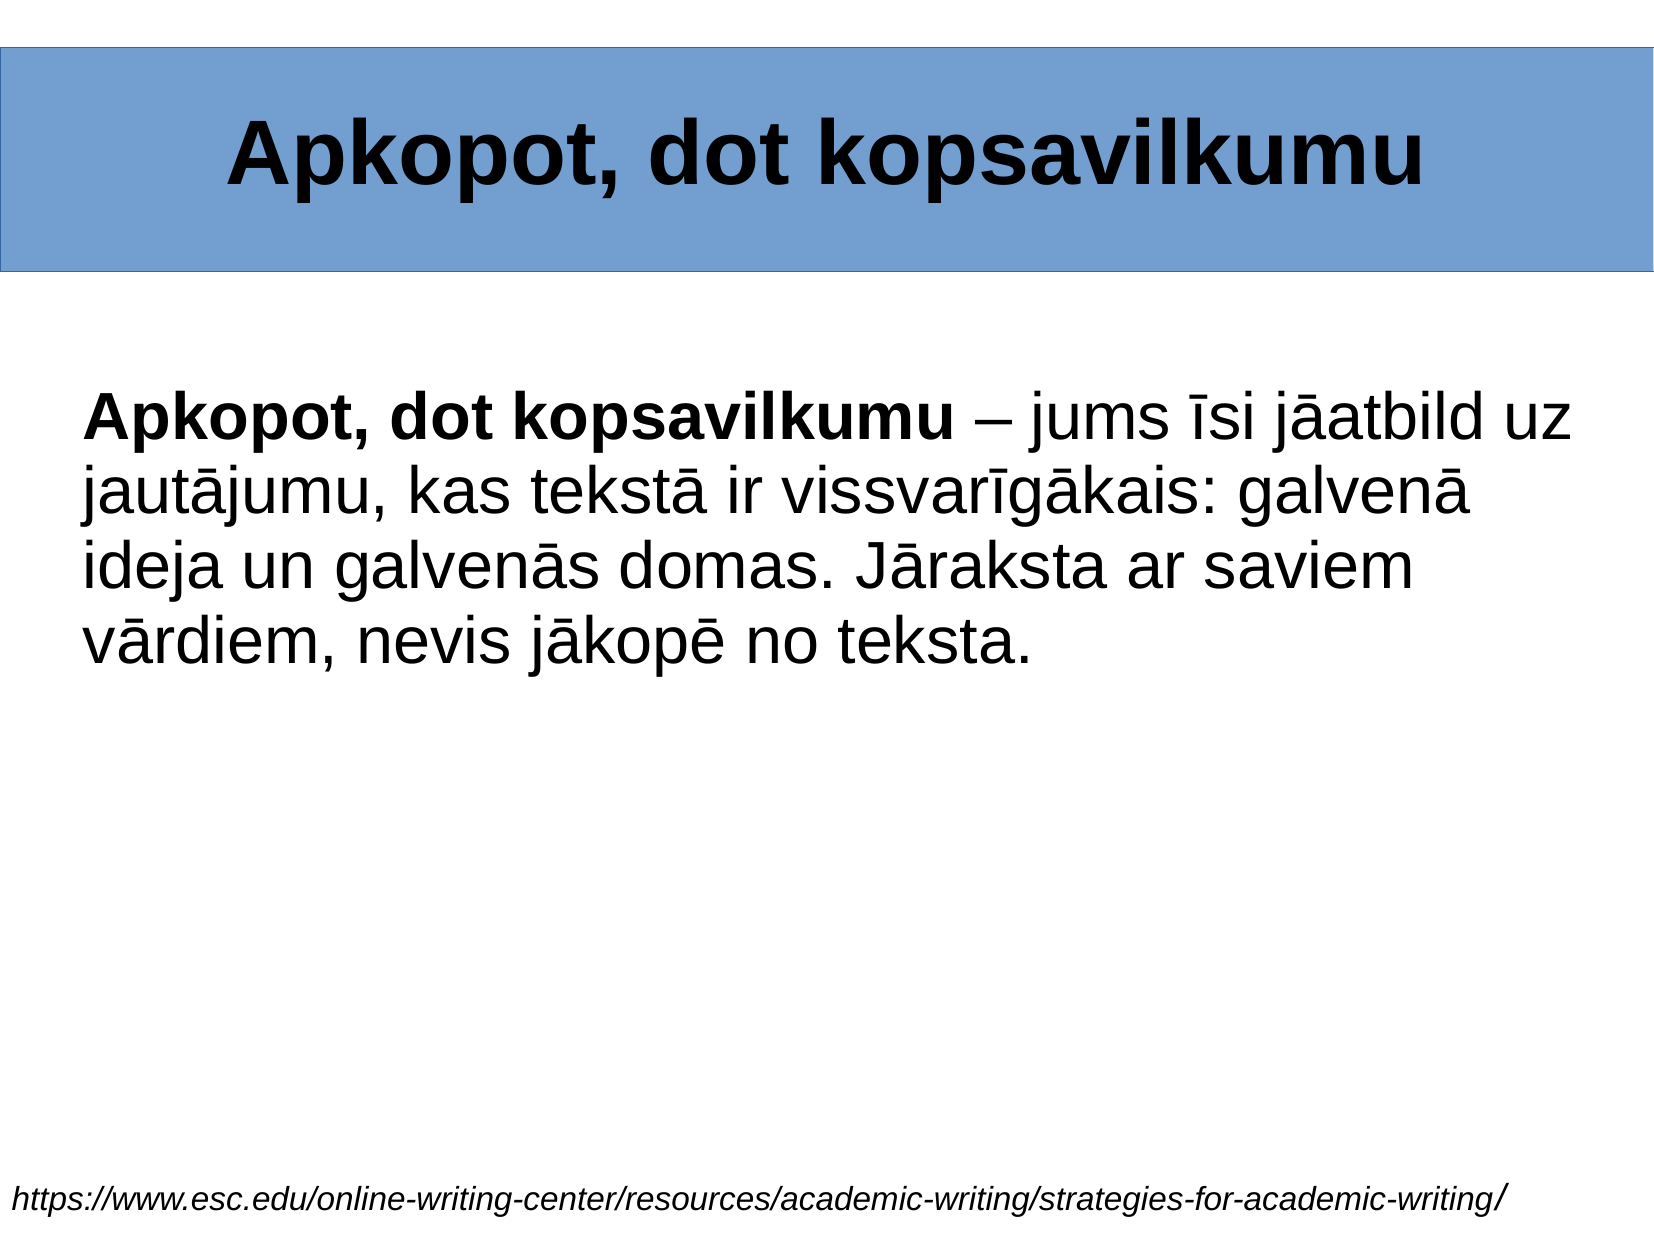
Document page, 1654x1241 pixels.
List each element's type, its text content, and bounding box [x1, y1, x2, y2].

list Apkopot, dot kopsavilkumu – jums īsi jāatbild uz jautājumu, kas tekstā ir vissvarīgākais: galvenā ideja un galvenās domas. Jāraksta ar saviem vārdiem, nevis jākopē no teksta. [82, 378, 1619, 1099]
title Apkopot, dot kopsavilkumu [82, 49, 1571, 257]
text_box [0, 47, 1654, 272]
text_box https://www.esc.edu/online-writing-center/resources/academic-writing/strategies-for-academic-writing/ [0, 1169, 1521, 1227]
